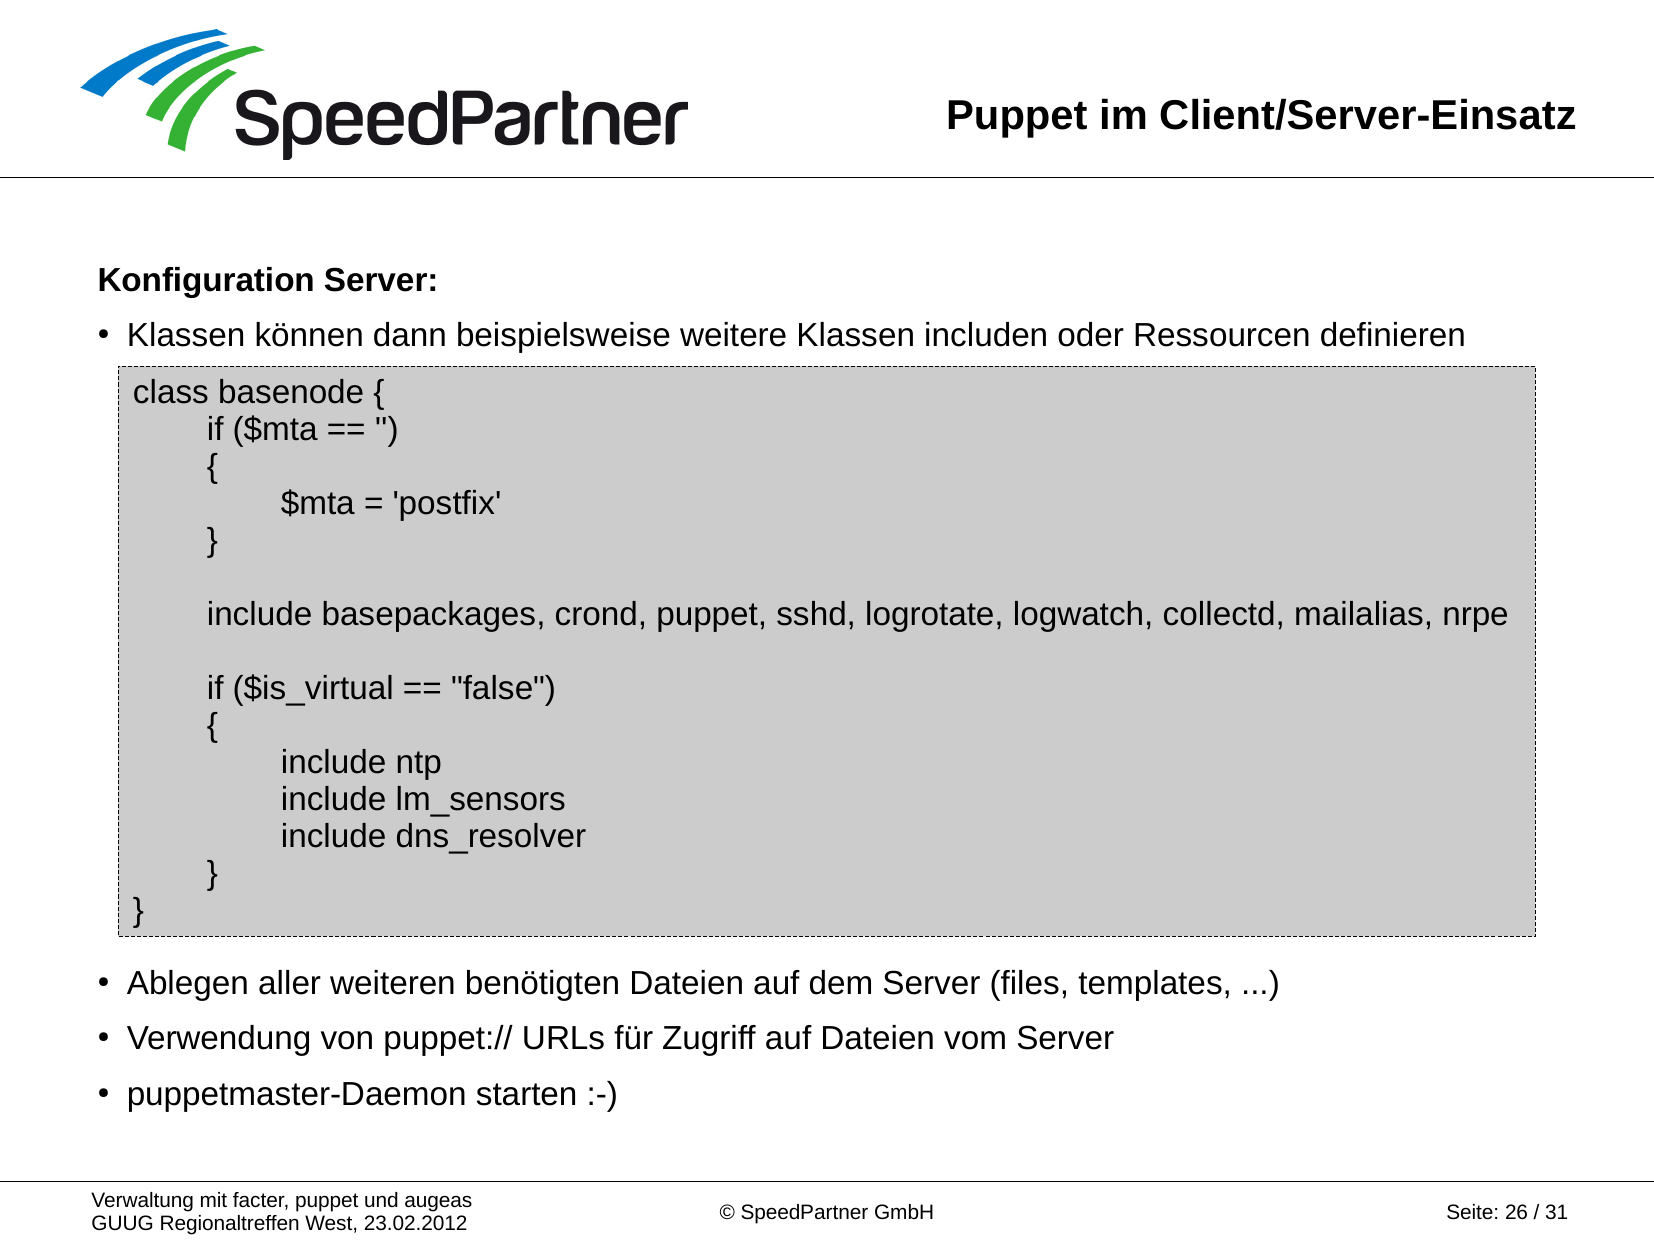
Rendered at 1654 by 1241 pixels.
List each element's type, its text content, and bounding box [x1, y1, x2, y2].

picture [80, 29, 688, 160]
title Puppet im Client/Server-Einsatz [590, 70, 1577, 160]
text_box Konfiguration Server: Klassen können dann beispielsweise weitere Klassen includen oder Ressourcen definieren Ablegen aller weiteren benötigten Dateien auf dem Server (files, templates, ...) Verwendung von puppet:// URLs für Zugriff auf Dateien vom Server puppetmaster-Daemon starten :-) [82, 253, 1565, 1177]
text_box class basenode { if ($mta == '') { $mta = 'postfix' } include basepackages, crond, puppet, sshd, logrotate, logwatch, collectd, mailalias, nrpe if ($is_virtual == "false") { include ntp include lm_sensors include dns_resolver } } [118, 366, 1536, 937]
